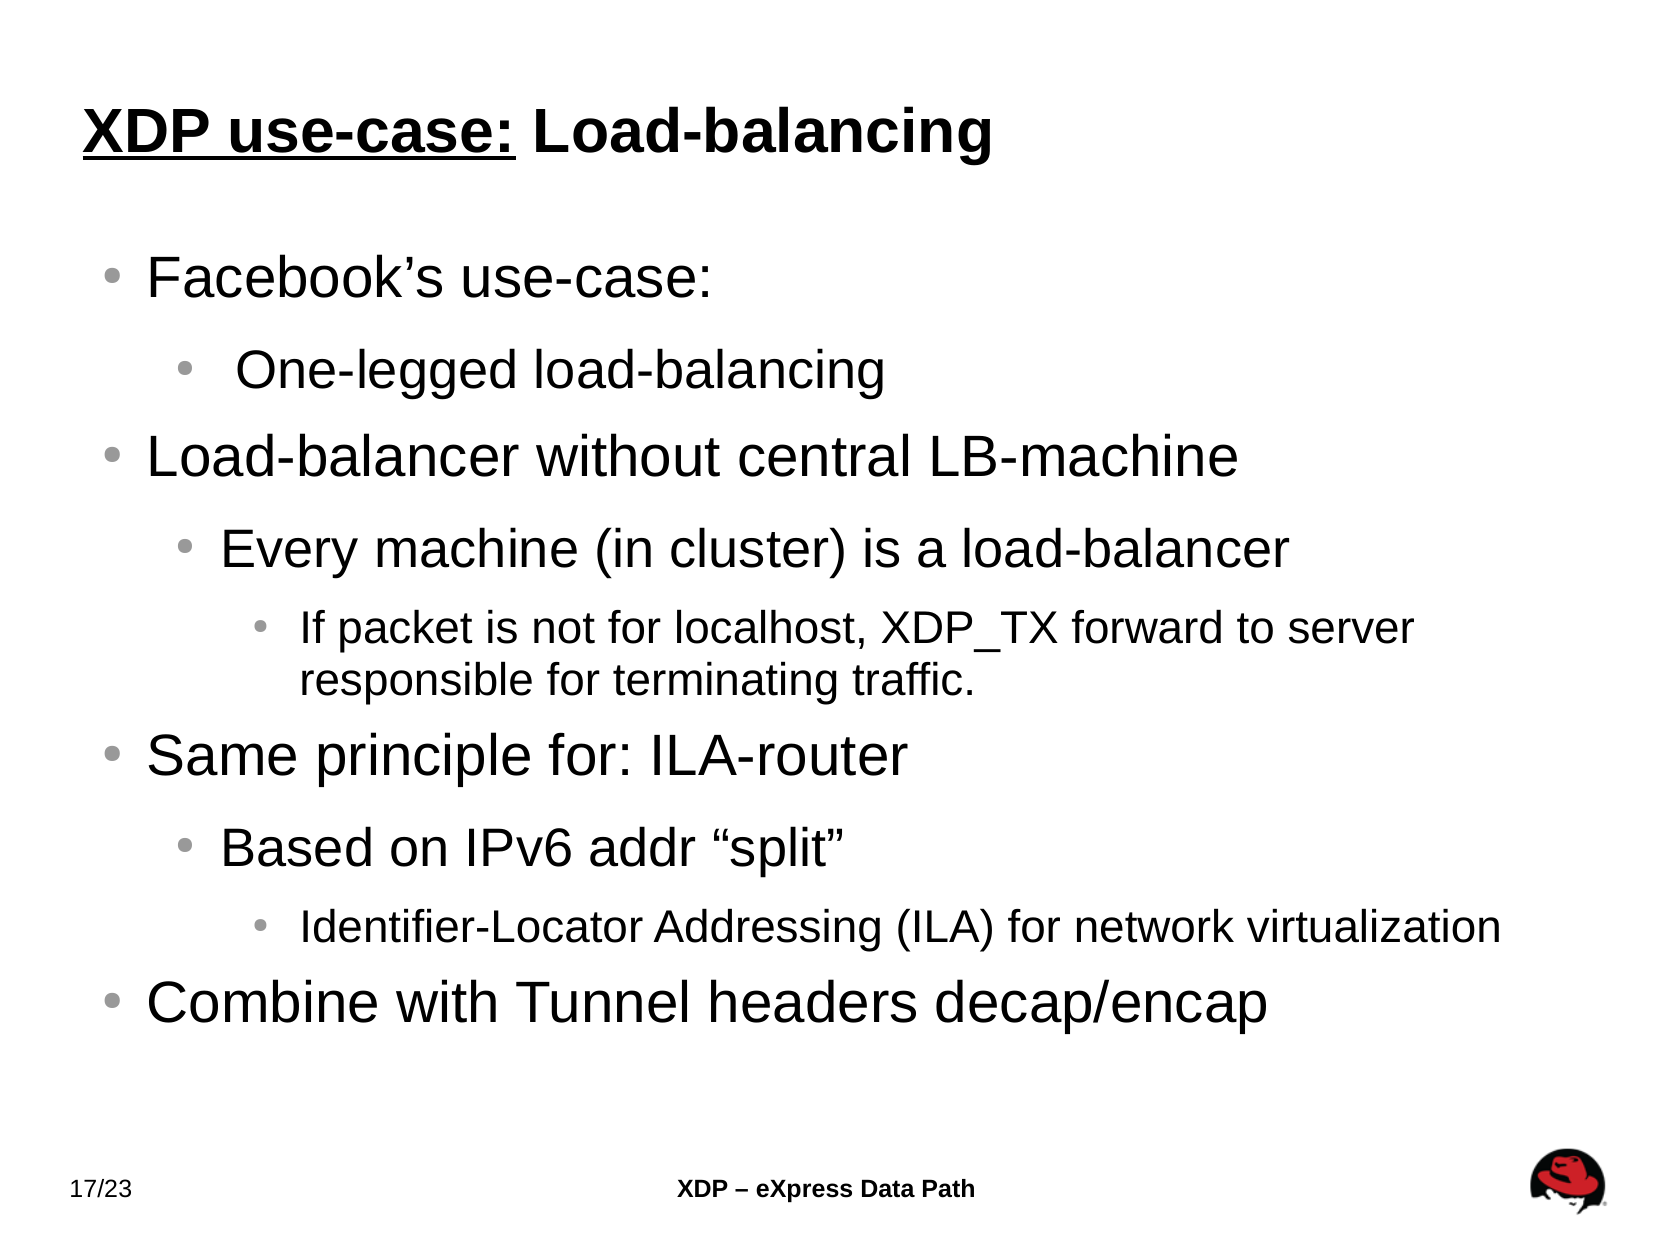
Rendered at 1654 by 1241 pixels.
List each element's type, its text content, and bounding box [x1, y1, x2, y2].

title XDP use-case: Load-balancing [82, 37, 1571, 226]
picture [1529, 1146, 1613, 1224]
list Facebook’s use-case: One-legged load-balancing Load-balancer without central LB-machine Every machine (in cluster) is a load-balancer If packet is not for localhost, XDP_TX forward to server responsible for terminating traffic. Same principle for: ILA-router Based on IPv6 addr “split” Identifier-Locator Addressing (ILA) for network virtualization Combine with Tunnel headers decap/encap [86, 244, 1576, 1039]
